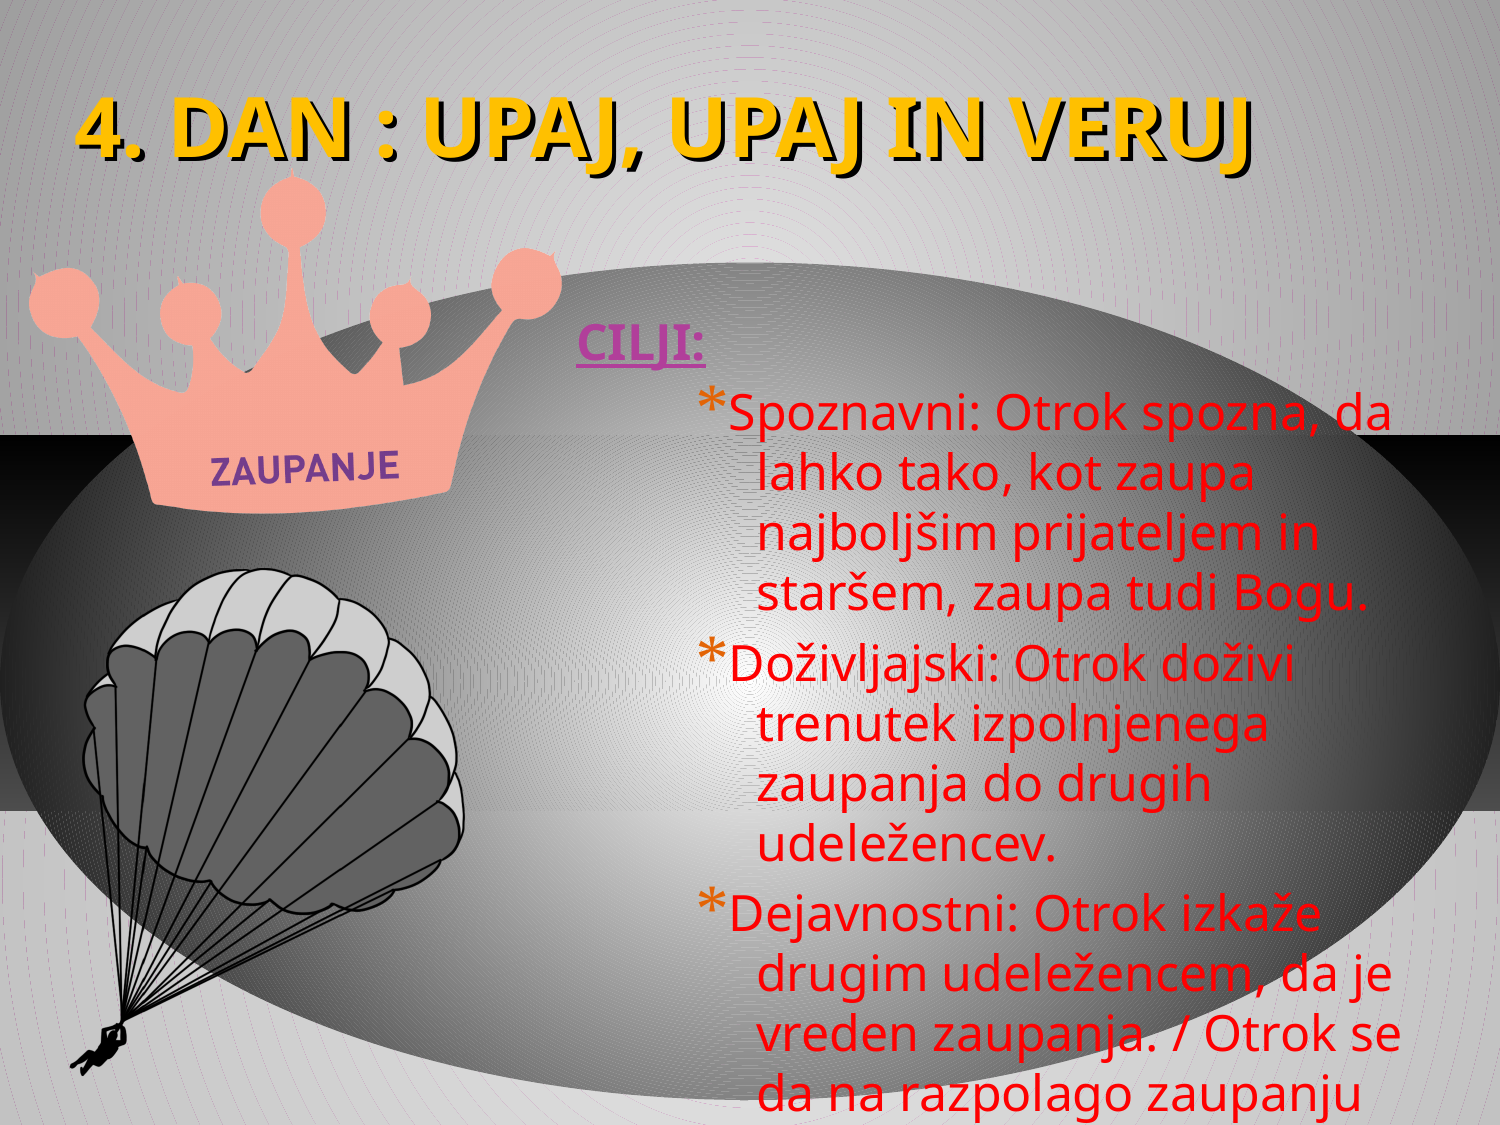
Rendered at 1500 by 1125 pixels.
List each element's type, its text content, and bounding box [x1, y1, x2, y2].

picture [0, 168, 562, 1125]
title 4. DAN : UPAJ, UPAJ IN VERUJ [29, 66, 1400, 256]
subtitle CILJI: Spoznavni: Otrok spozna, da lahko tako, kot zaupa najboljšim prijateljem in staršem, zaupa tudi Bogu. Doživljajski: Otrok doživi trenutek izpolnjenega zaupanja do drugih udeležencev. Dejavnostni: Otrok izkaže drugim udeležencem, da je vreden zaupanja. / Otrok se da na razpolago zaupanju drugega. [561, 302, 1486, 1083]
